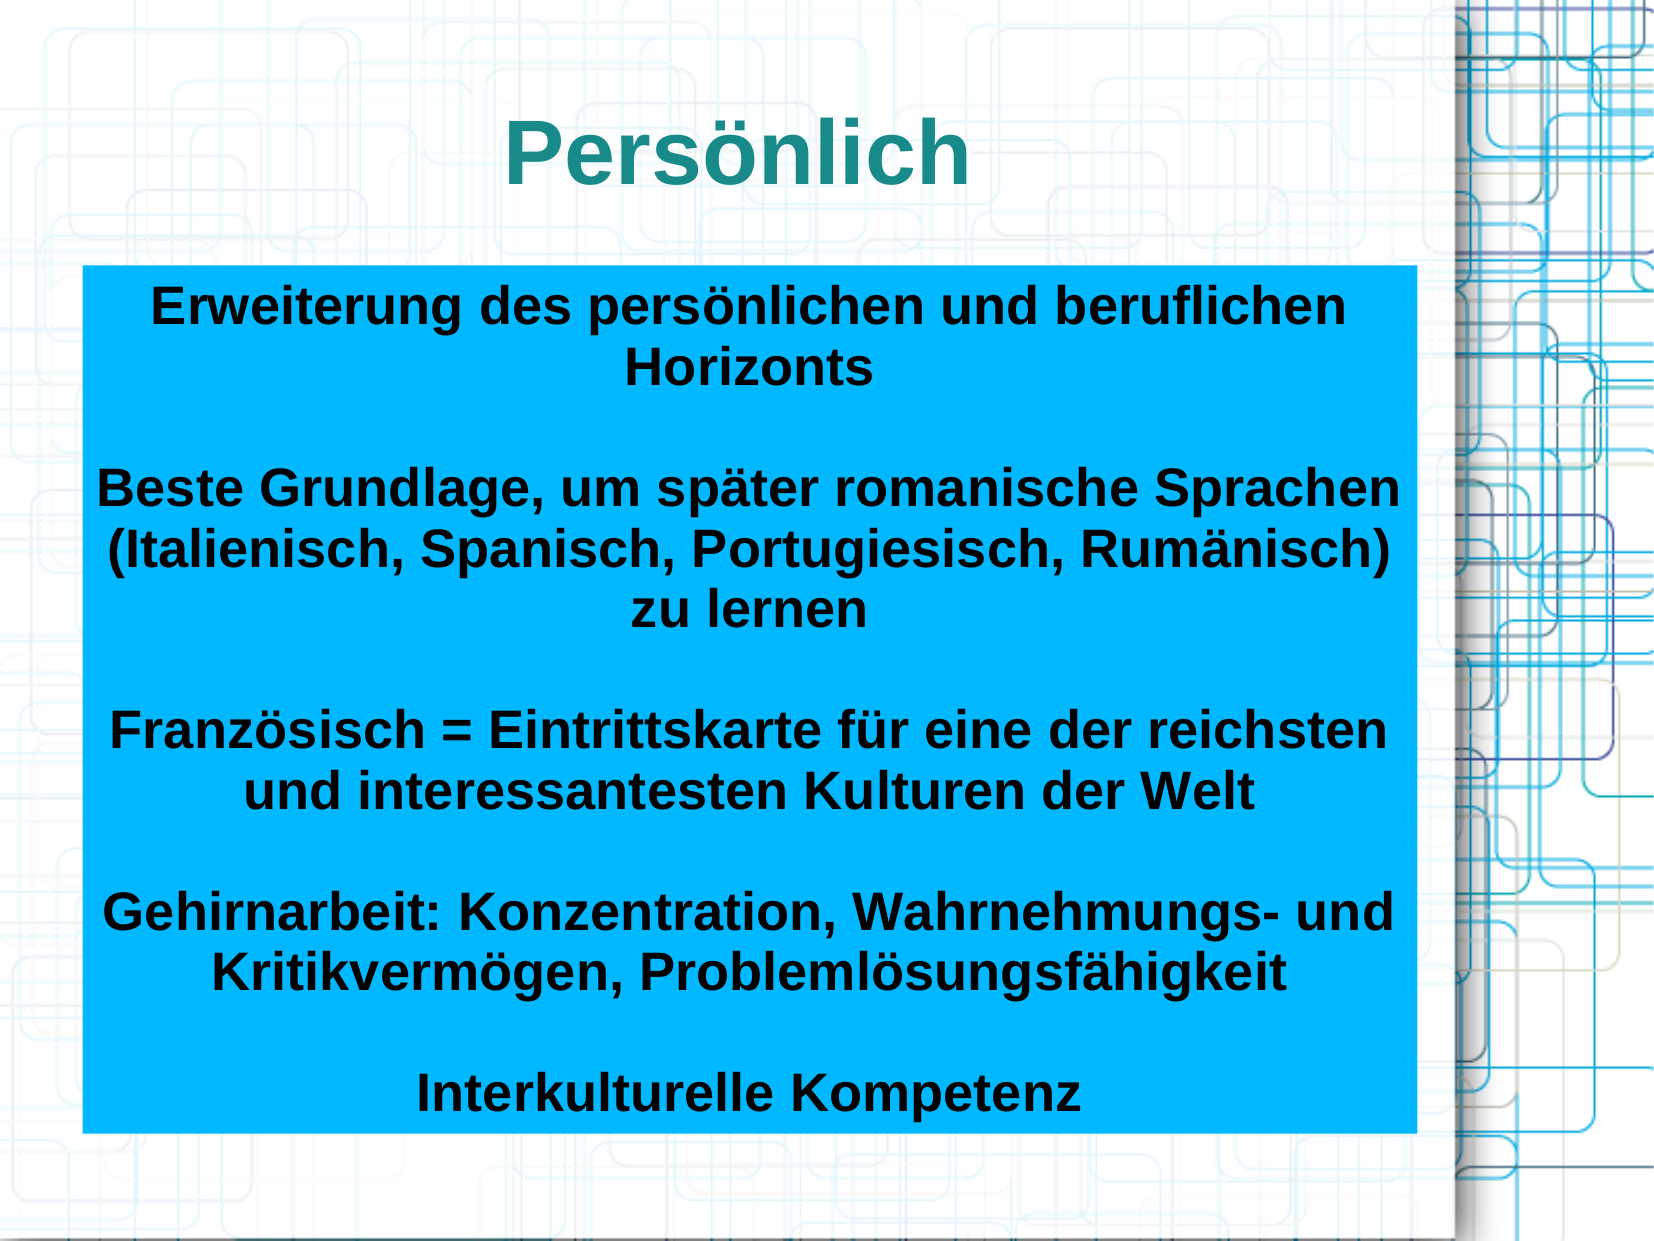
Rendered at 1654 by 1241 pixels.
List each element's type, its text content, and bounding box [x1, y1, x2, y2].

subtitle Erweiterung des persönlichen und beruflichen Horizonts Beste Grundlage, um später romanische Sprachen (Italienisch, Spanisch, Portugiesisch, Rumänisch) zu lernen Französisch = Eintrittskarte für eine der reichsten und interessantesten Kulturen der Welt Gehirnarbeit: Konzentration, Wahrnehmungs- und Kritikvermögen, Problemlösungsfähigkeit Interkulturelle Kompetenz [82, 265, 1418, 1134]
title Persönlich [59, 56, 1418, 250]
picture [0, 0, 1654, 1241]
